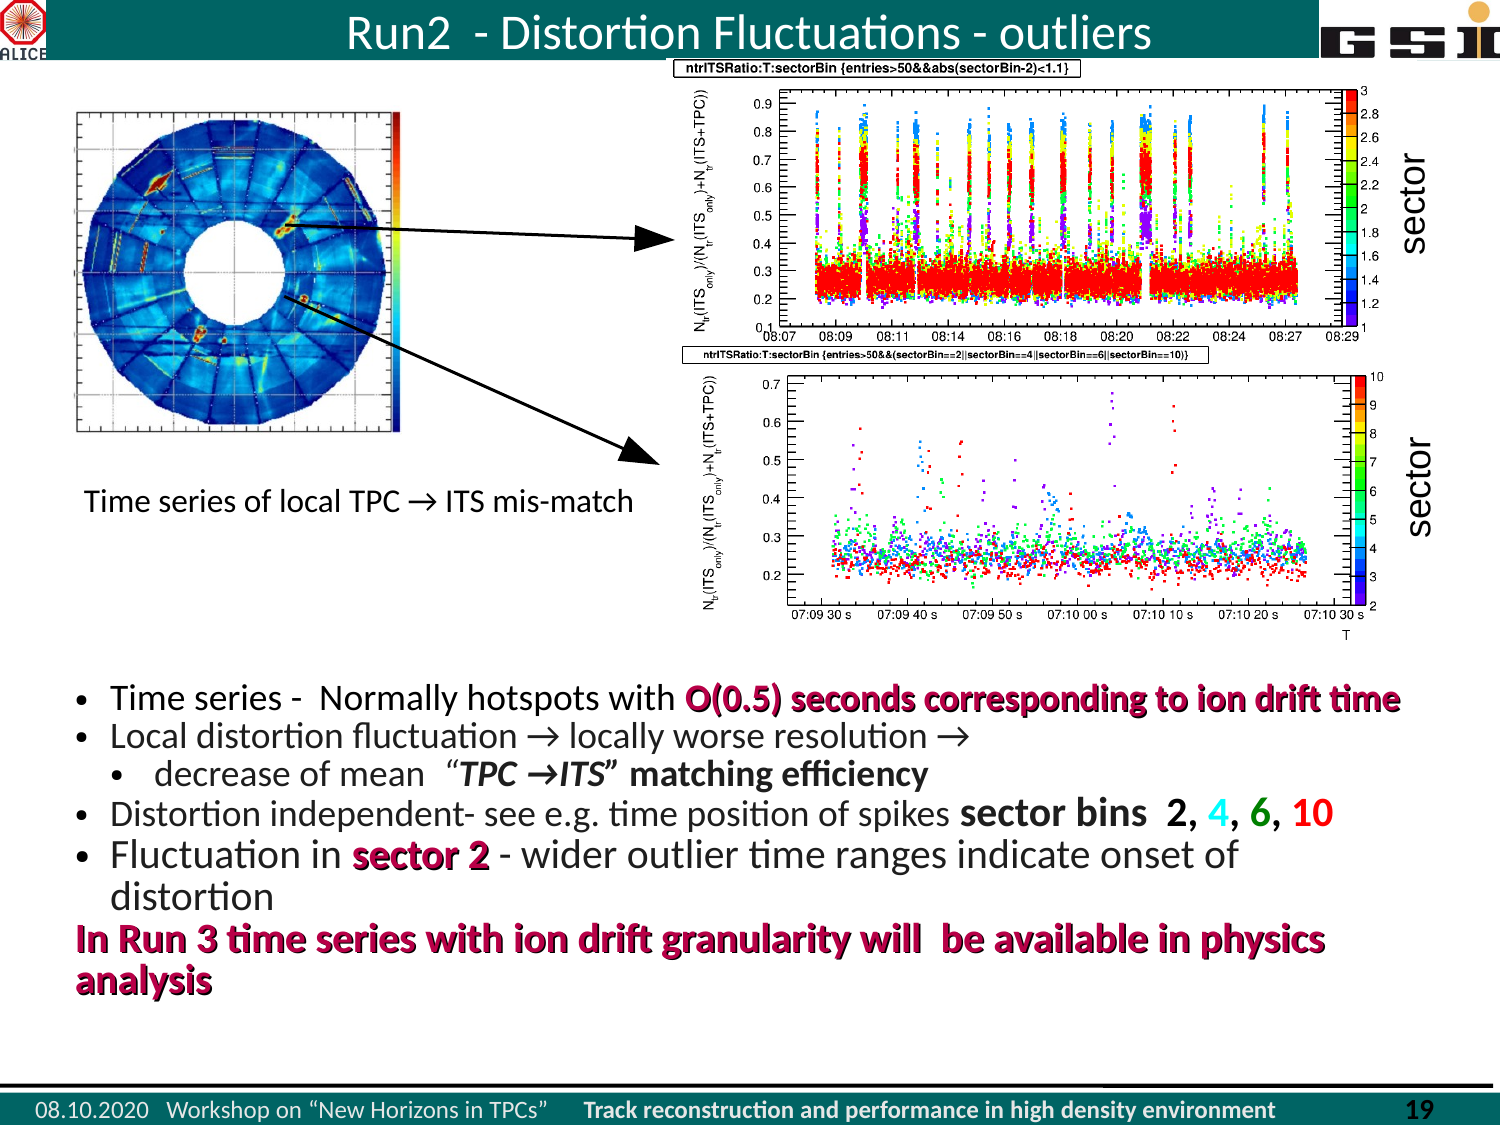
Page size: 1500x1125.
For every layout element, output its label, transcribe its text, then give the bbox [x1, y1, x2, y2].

picture [0, 0, 46, 60]
text_box sector [1389, 373, 1446, 554]
picture [318, 319, 335, 325]
text_box sector [1383, 90, 1441, 271]
picture [1424, 0, 1500, 60]
title Run2 - Distortion Fluctuations - outliers [75, 0, 1424, 68]
picture [666, 58, 1426, 651]
text_box Time series of local TPC → ITS mis-match [69, 479, 706, 528]
text_box Time series - Normally hotspots with O(0.5) seconds corresponding to ion drift time Local distortion fluctuation → locally worse resolution → decrease of mean “TPC →ITS” matching efficiency Distortion independent- see e.g. time position of spikes sector bins 2, 4, 6, 10 Fluctuation in sector 2 - wider outlier time ranges indicate onset of distortion In Run 3 time series with ion drift granularity will be available in physics analysis [60, 675, 1426, 1078]
picture [71, 104, 402, 436]
